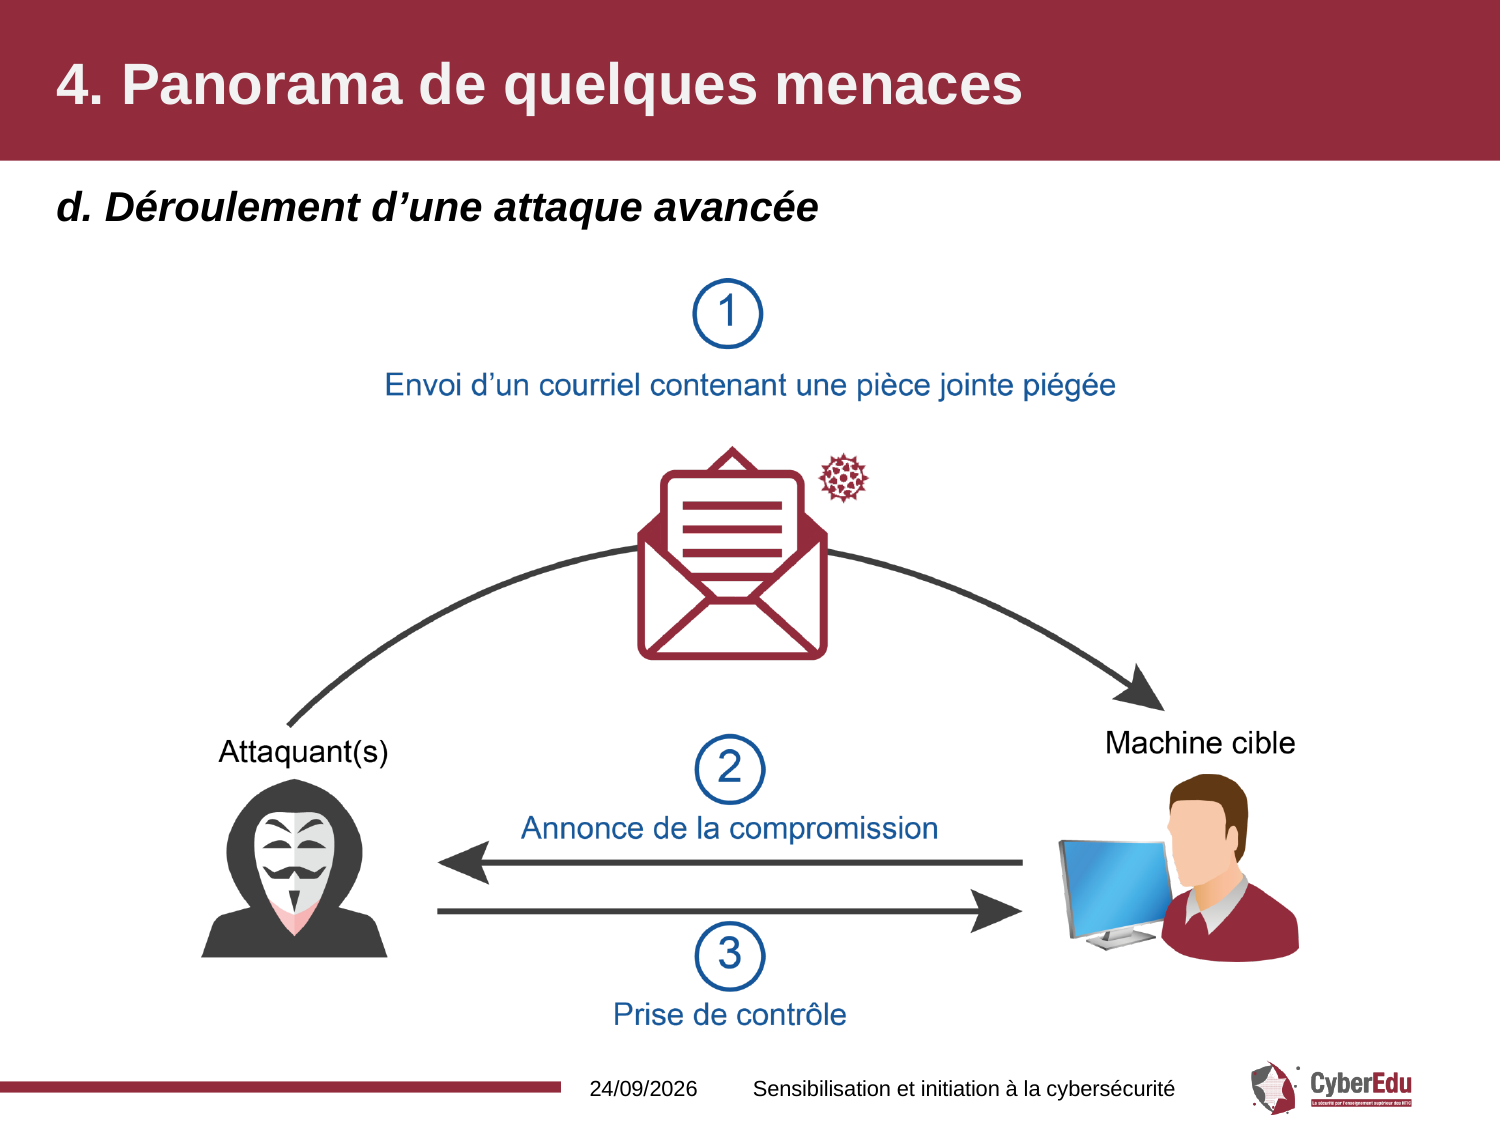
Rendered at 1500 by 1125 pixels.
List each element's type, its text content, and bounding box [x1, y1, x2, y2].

slide_number 15/11/2020 [561, 1057, 727, 1118]
list d. Déroulement d’une attaque avancée [41, 172, 1471, 268]
picture [1246, 1060, 1412, 1115]
picture [201, 278, 1299, 1035]
footer Sensibilisation et initiation à la cybersécurité [738, 1057, 1236, 1118]
title 4. Panorama de quelques menaces [41, 1, 1471, 161]
